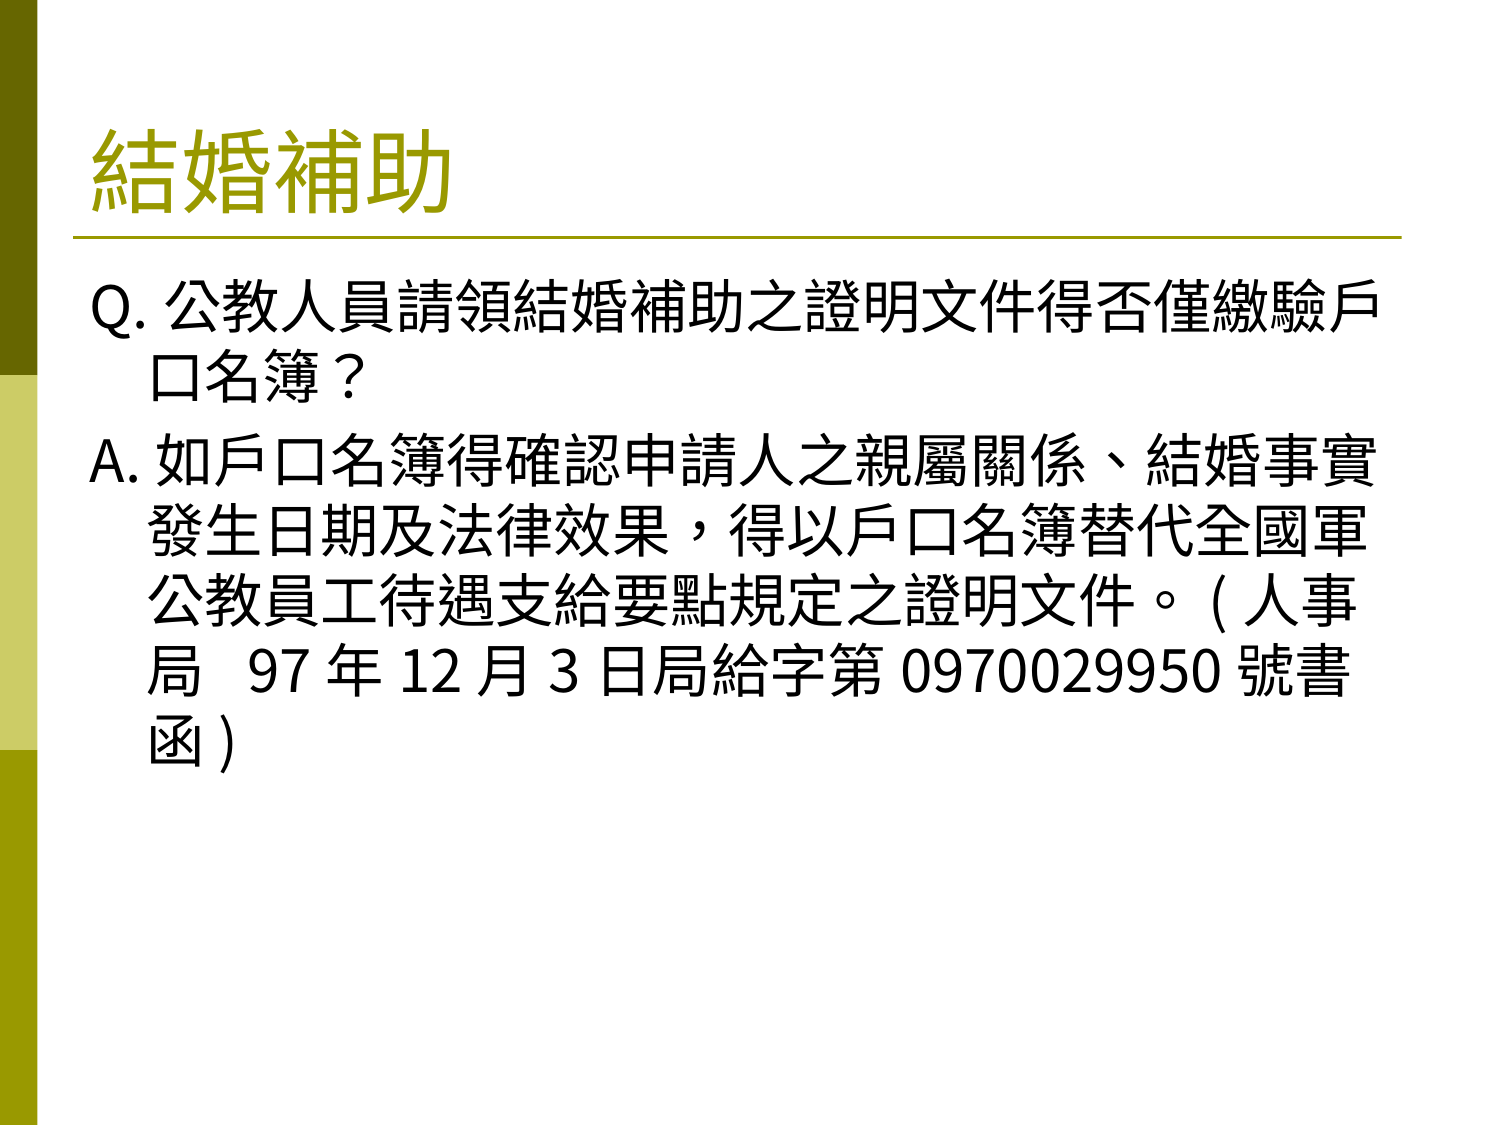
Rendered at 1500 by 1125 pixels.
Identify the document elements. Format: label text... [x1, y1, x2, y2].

title 結婚補助 [75, 45, 1426, 233]
list Q.公教人員請領結婚補助之證明文件得否僅繳驗戶口名簿？ A.如戶口名簿得確認申請人之親屬關係、結婚事實發生日期及法律效果，得以戶口名簿替代全國軍公教員工待遇支給要點規定之證明文件。(人事局 97年12月3日局給字第0970029950號書函) [75, 262, 1426, 1006]
